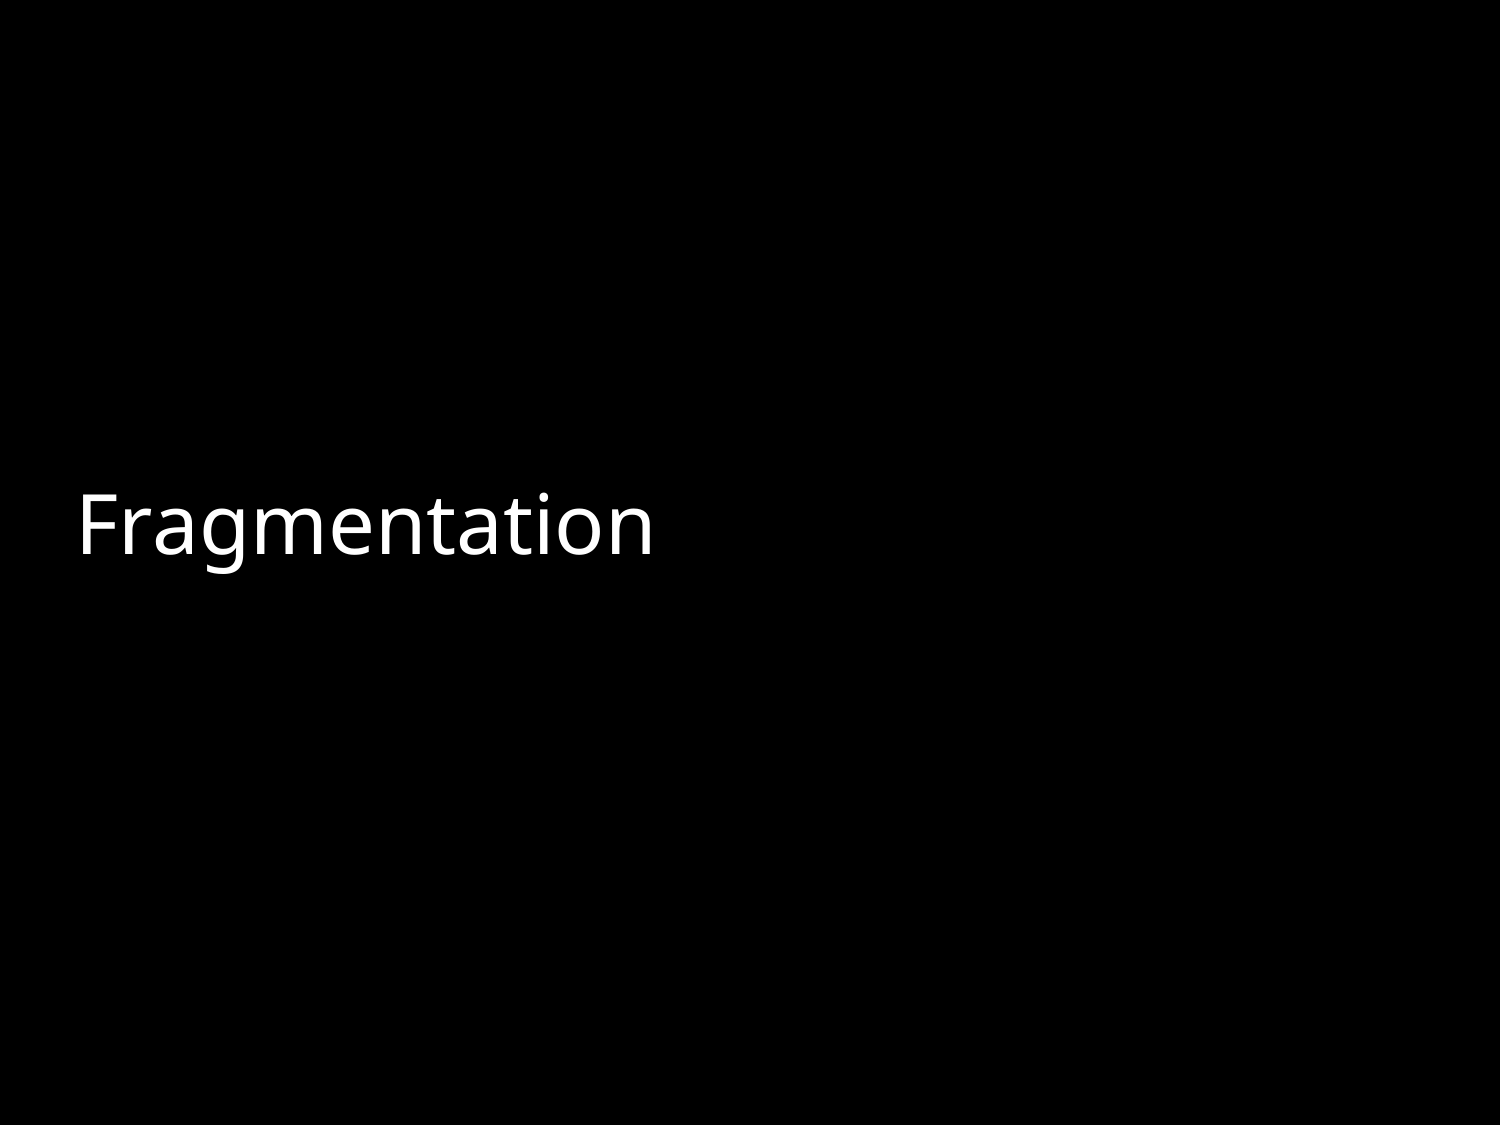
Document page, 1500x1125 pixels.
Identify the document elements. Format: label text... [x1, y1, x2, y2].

title Fragmentation [75, 428, 1414, 616]
